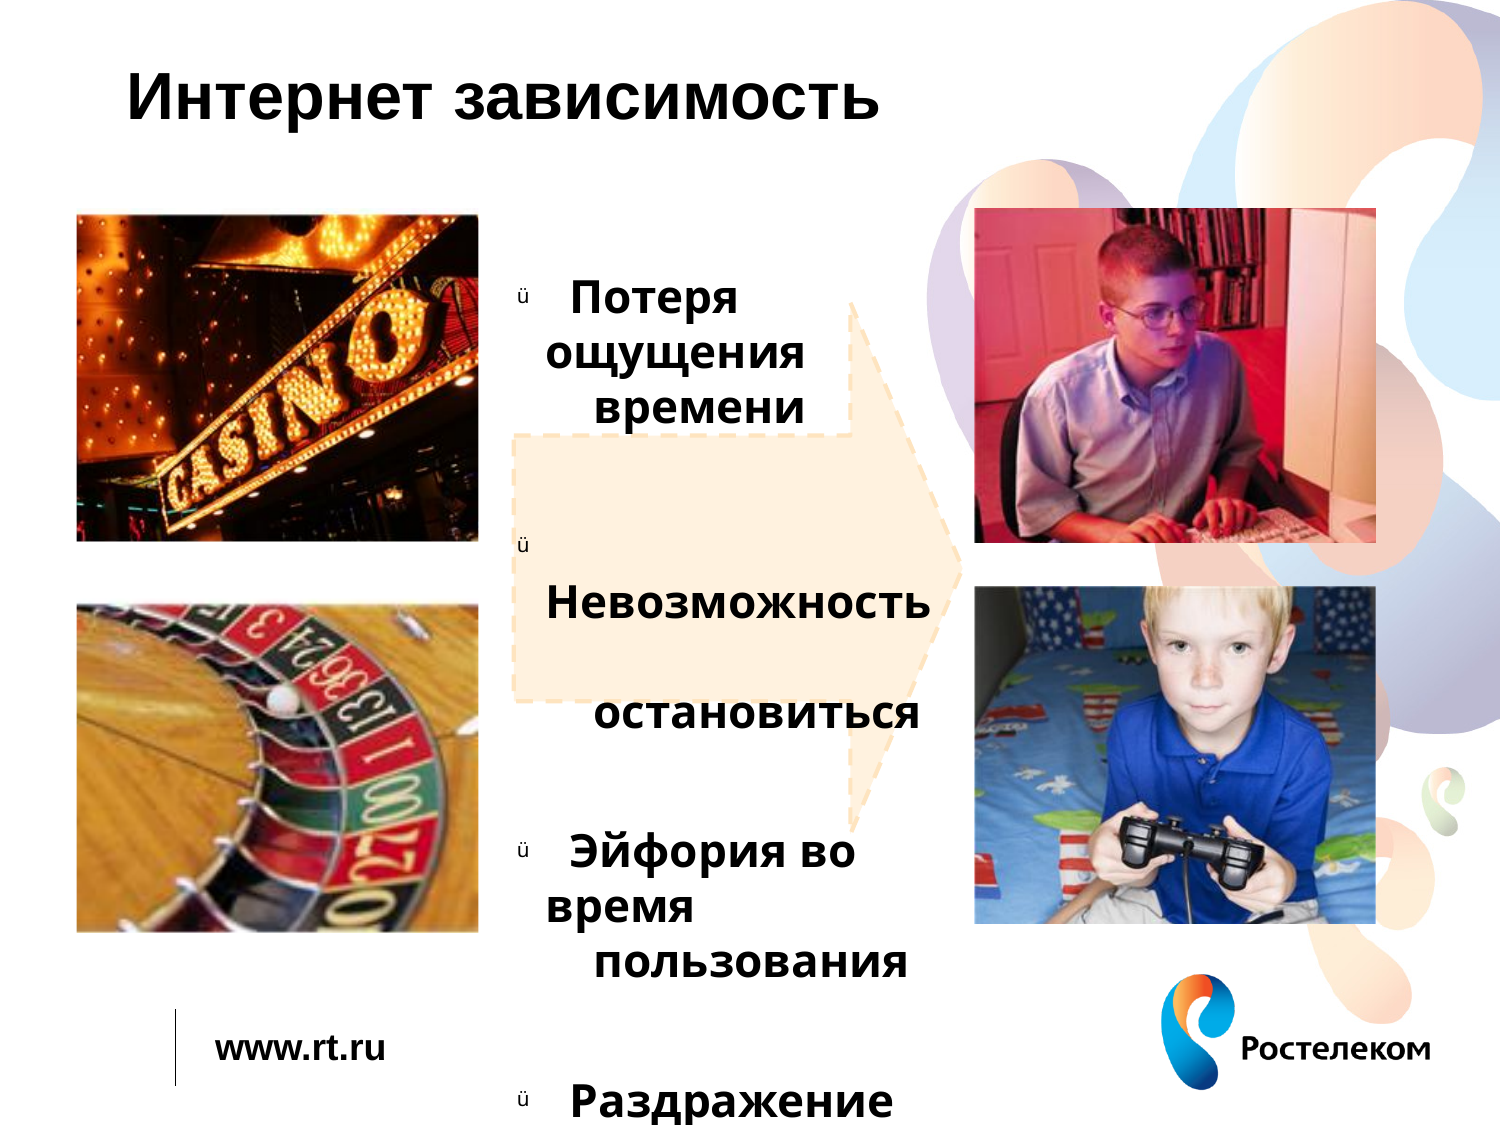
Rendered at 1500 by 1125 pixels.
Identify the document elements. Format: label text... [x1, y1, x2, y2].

picture [76, 208, 479, 542]
picture [76, 597, 479, 933]
title Интернет зависимость [112, 45, 1425, 233]
picture [926, 0, 1500, 1125]
list Потеря ощущения времени Невозможность остановиться Эйфория во время пользования Раздражение при недоступности [501, 233, 963, 953]
